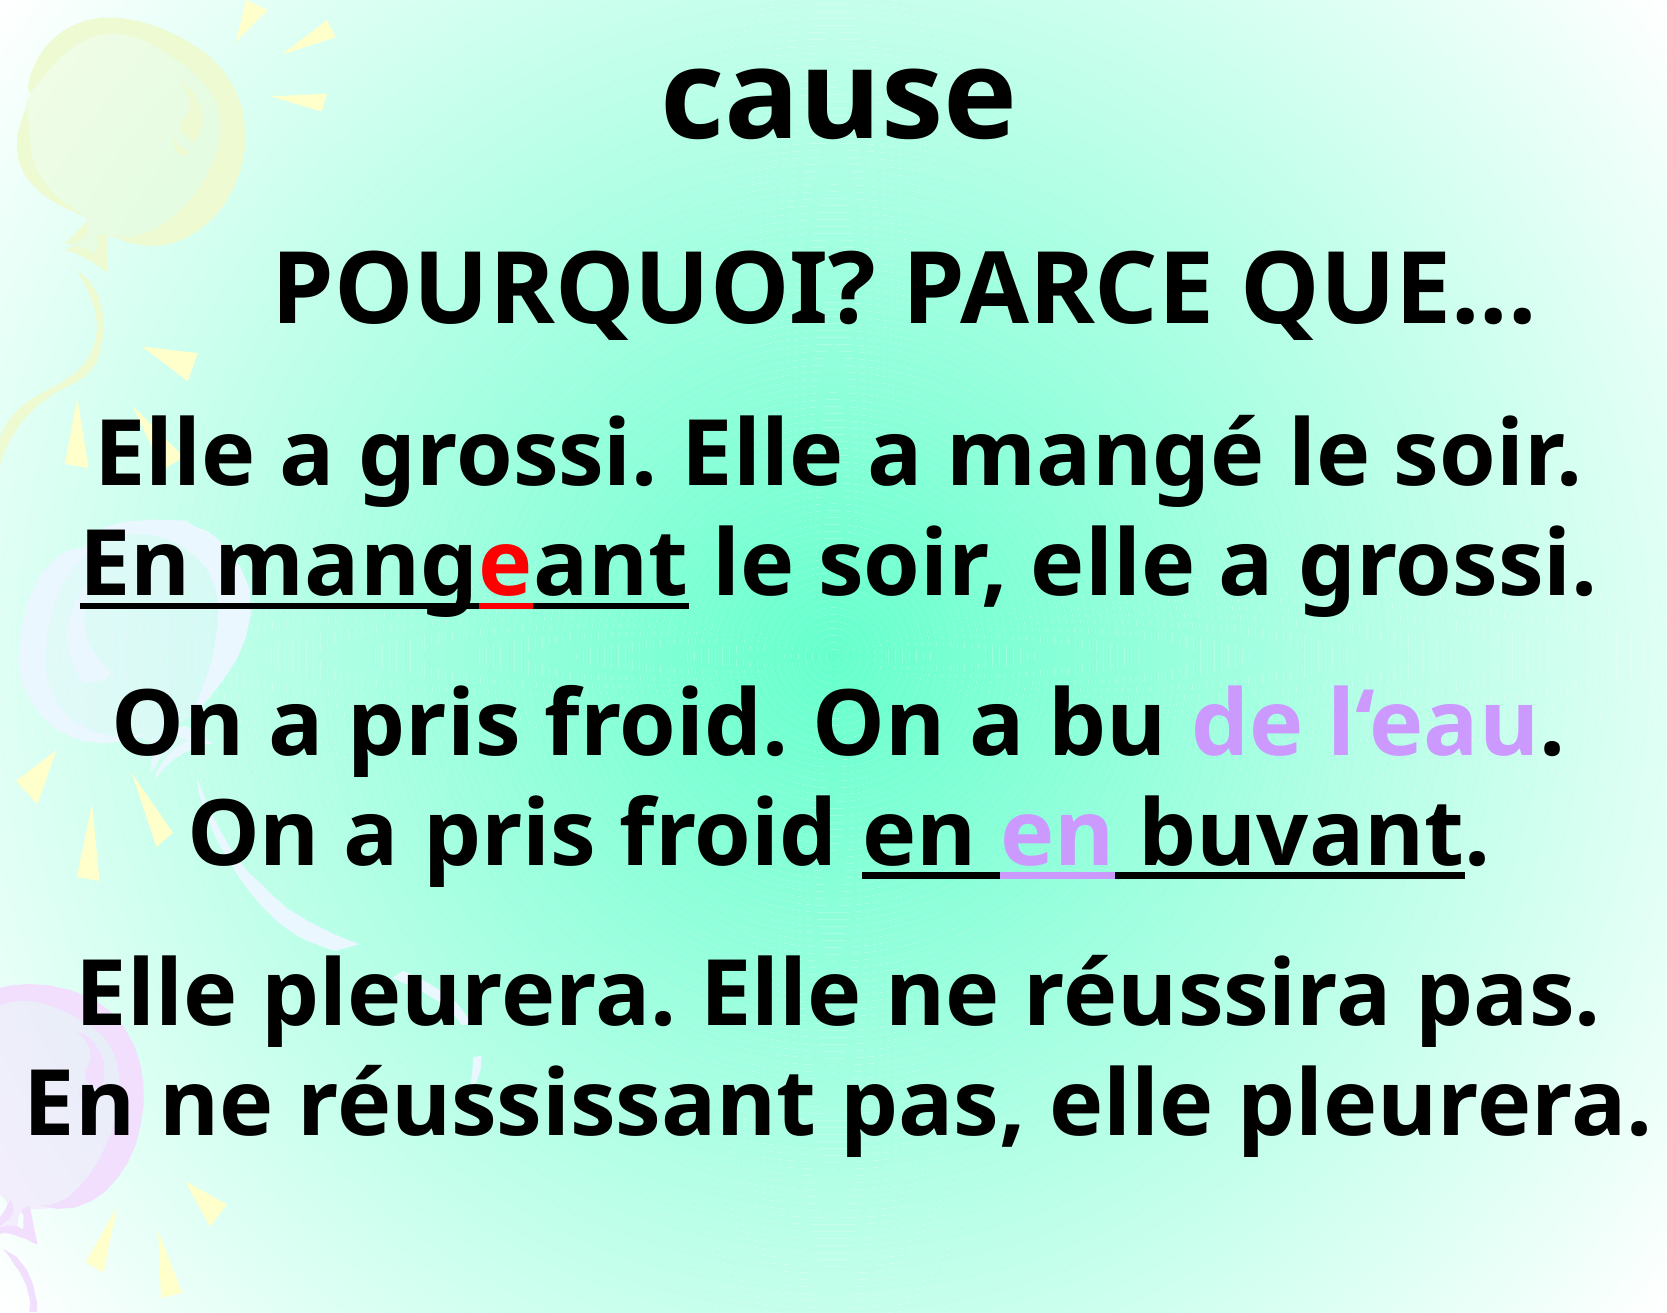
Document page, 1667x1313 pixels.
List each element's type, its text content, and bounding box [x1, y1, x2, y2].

text_box cause POURQUOI? PARCE QUE... Elle a grossi. Elle a mangé le soir. En mangeant le soir, elle a grossi. On a pris froid. On a bu de l‘eau. On a pris froid en en buvant. Elle pleurera. Elle ne réussira pas. En ne réussissant pas, elle pleurera. [0, 6, 1667, 1161]
